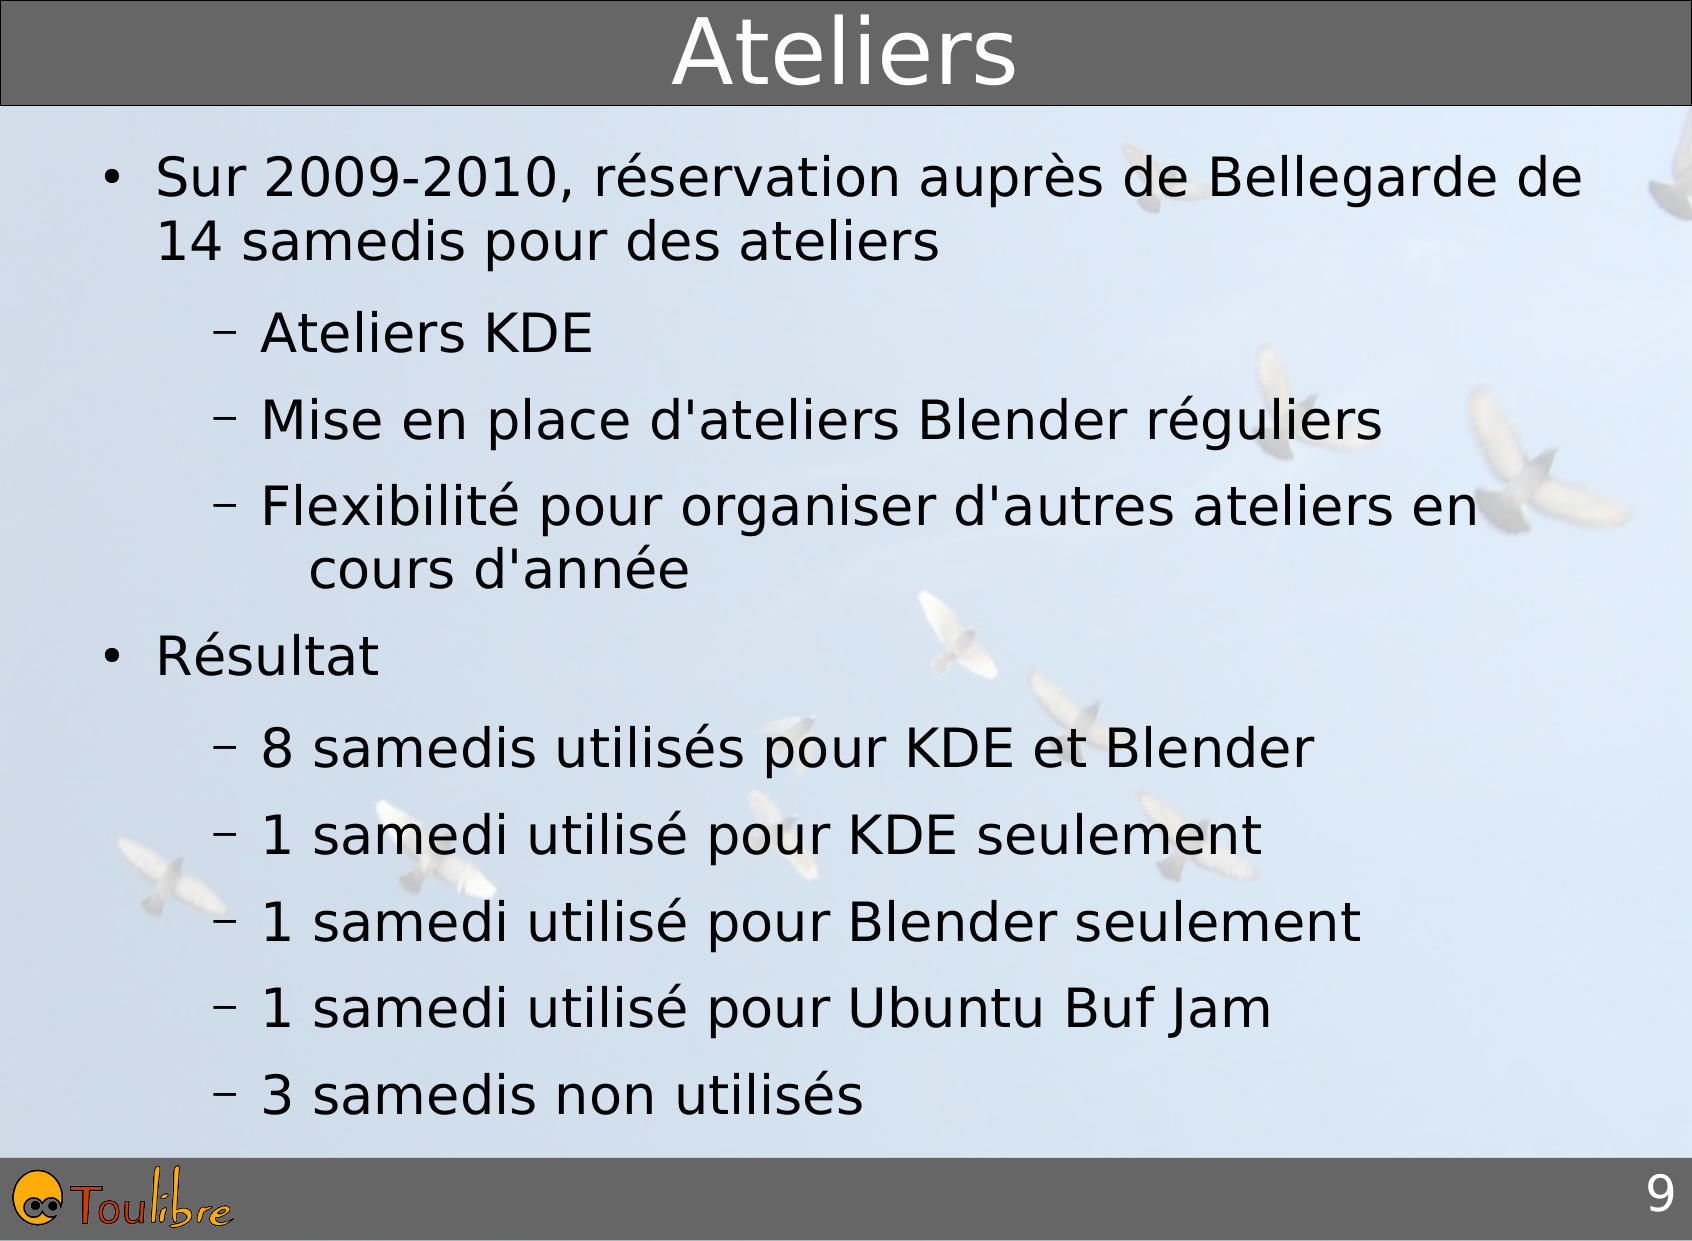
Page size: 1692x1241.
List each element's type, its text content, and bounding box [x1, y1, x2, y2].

list Sur 2009-2010, réservation auprès de Bellegarde de 14 samedis pour des ateliers Ateliers KDE Mise en place d'ateliers Blender réguliers Flexibilité pour organiser d'autres ateliers en cours d'année Résultat 8 samedis utilisés pour KDE et Blender 1 samedi utilisé pour KDE seulement 1 samedi utilisé pour Blender seulement 1 samedi utilisé pour Ubuntu Buf Jam 3 samedis non utilisés [84, 146, 1608, 1128]
picture [12, 1165, 234, 1228]
title Ateliers [0, 0, 1692, 107]
